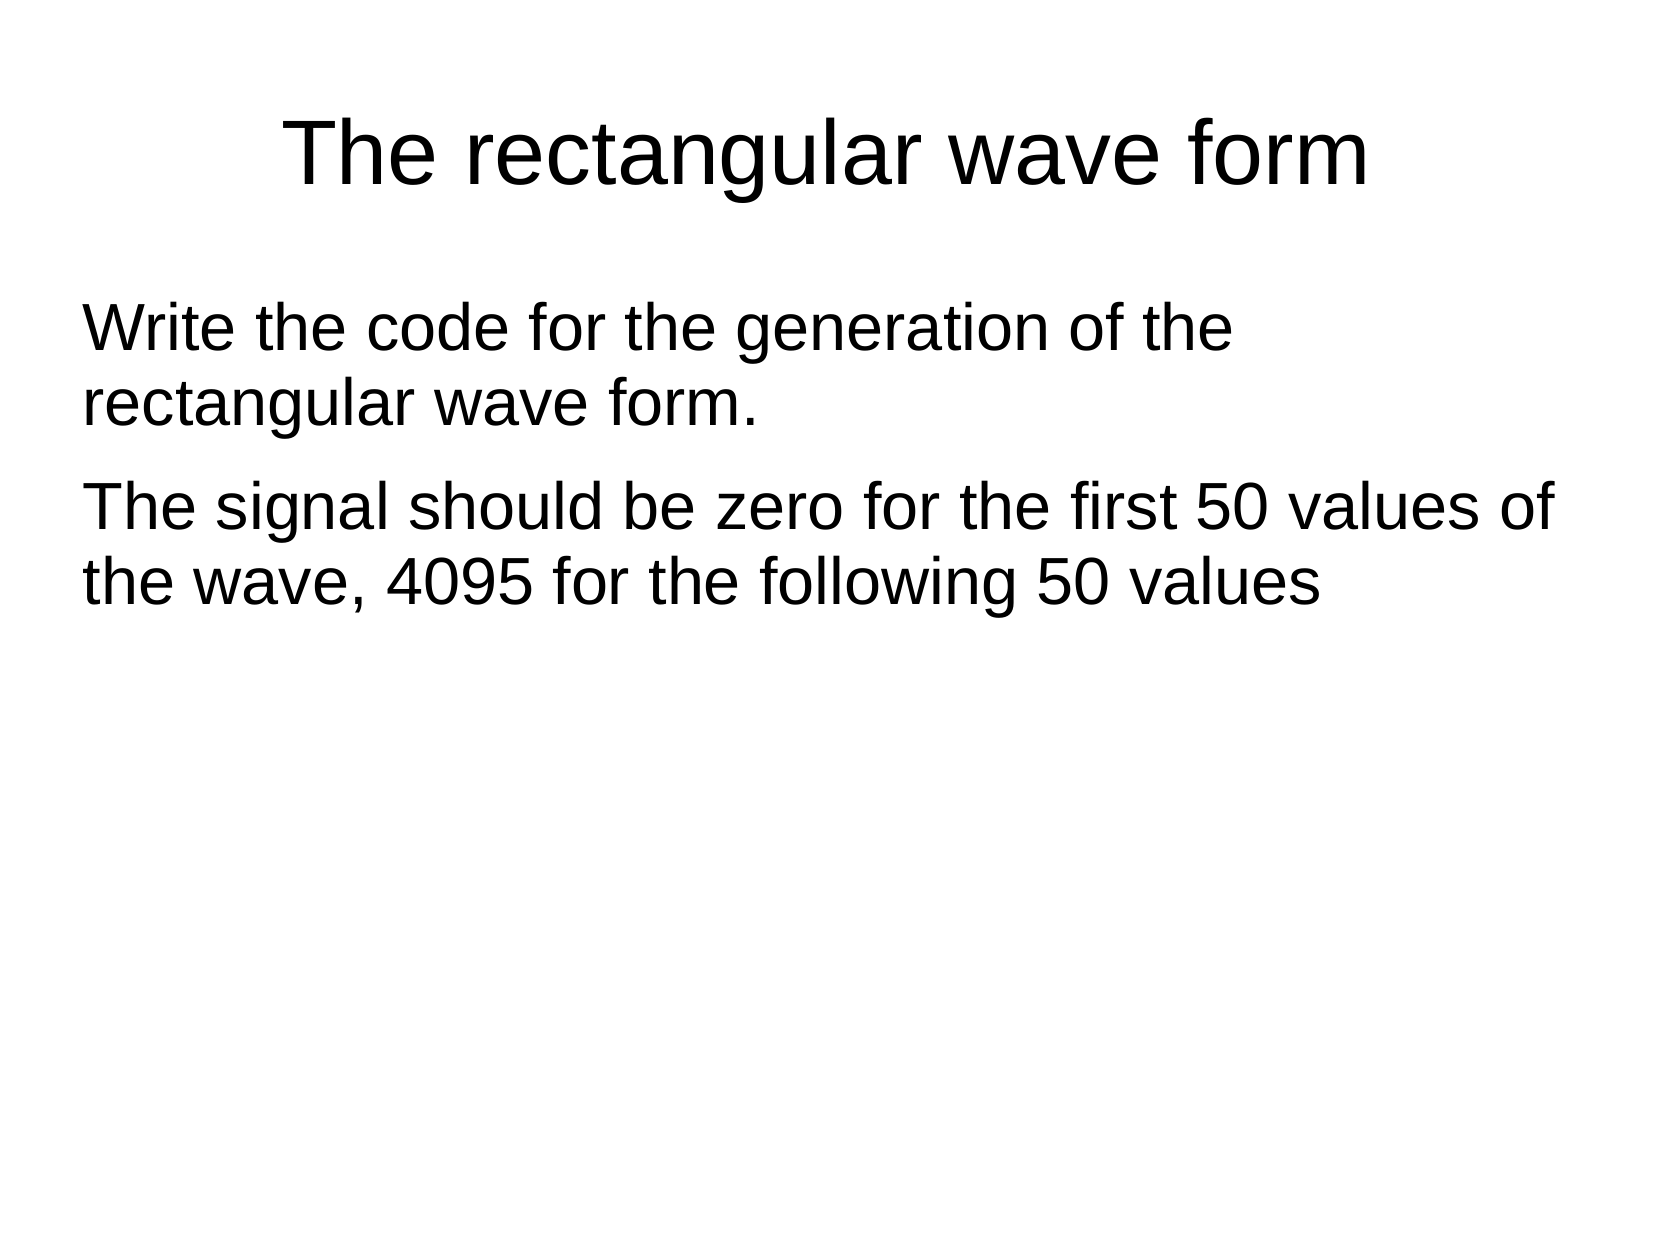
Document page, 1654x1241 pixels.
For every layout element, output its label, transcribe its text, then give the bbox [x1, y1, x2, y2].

list Write the code for the generation of the rectangular wave form. The signal should be zero for the first 50 values of the wave, 4095 for the following 50 values [82, 290, 1571, 1010]
title The rectangular wave form [82, 49, 1571, 257]
